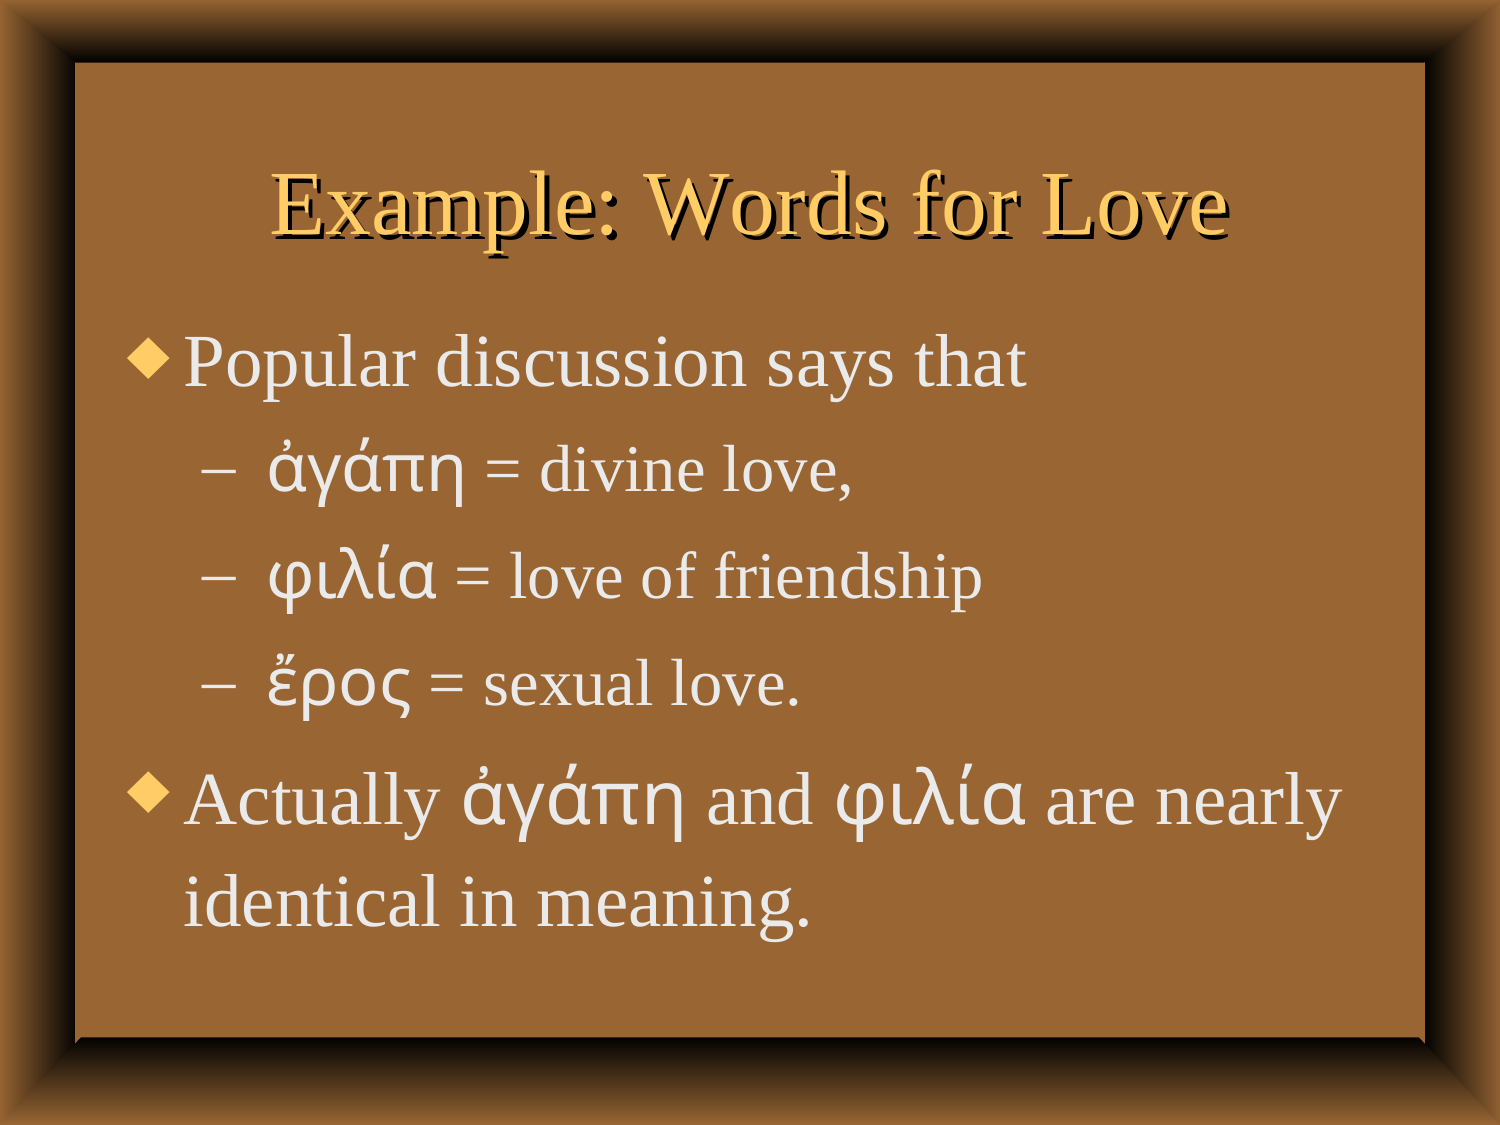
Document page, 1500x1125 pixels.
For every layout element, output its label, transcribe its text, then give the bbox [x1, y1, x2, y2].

list Popular discussion says that ἀγάπη = divine love, φιλία = love of friendship ἔρος = sexual love. Actually ἀγάπη and φιλία are nearly identical in meaning. [112, 312, 1388, 988]
title Example: Words for Love [112, 74, 1388, 263]
